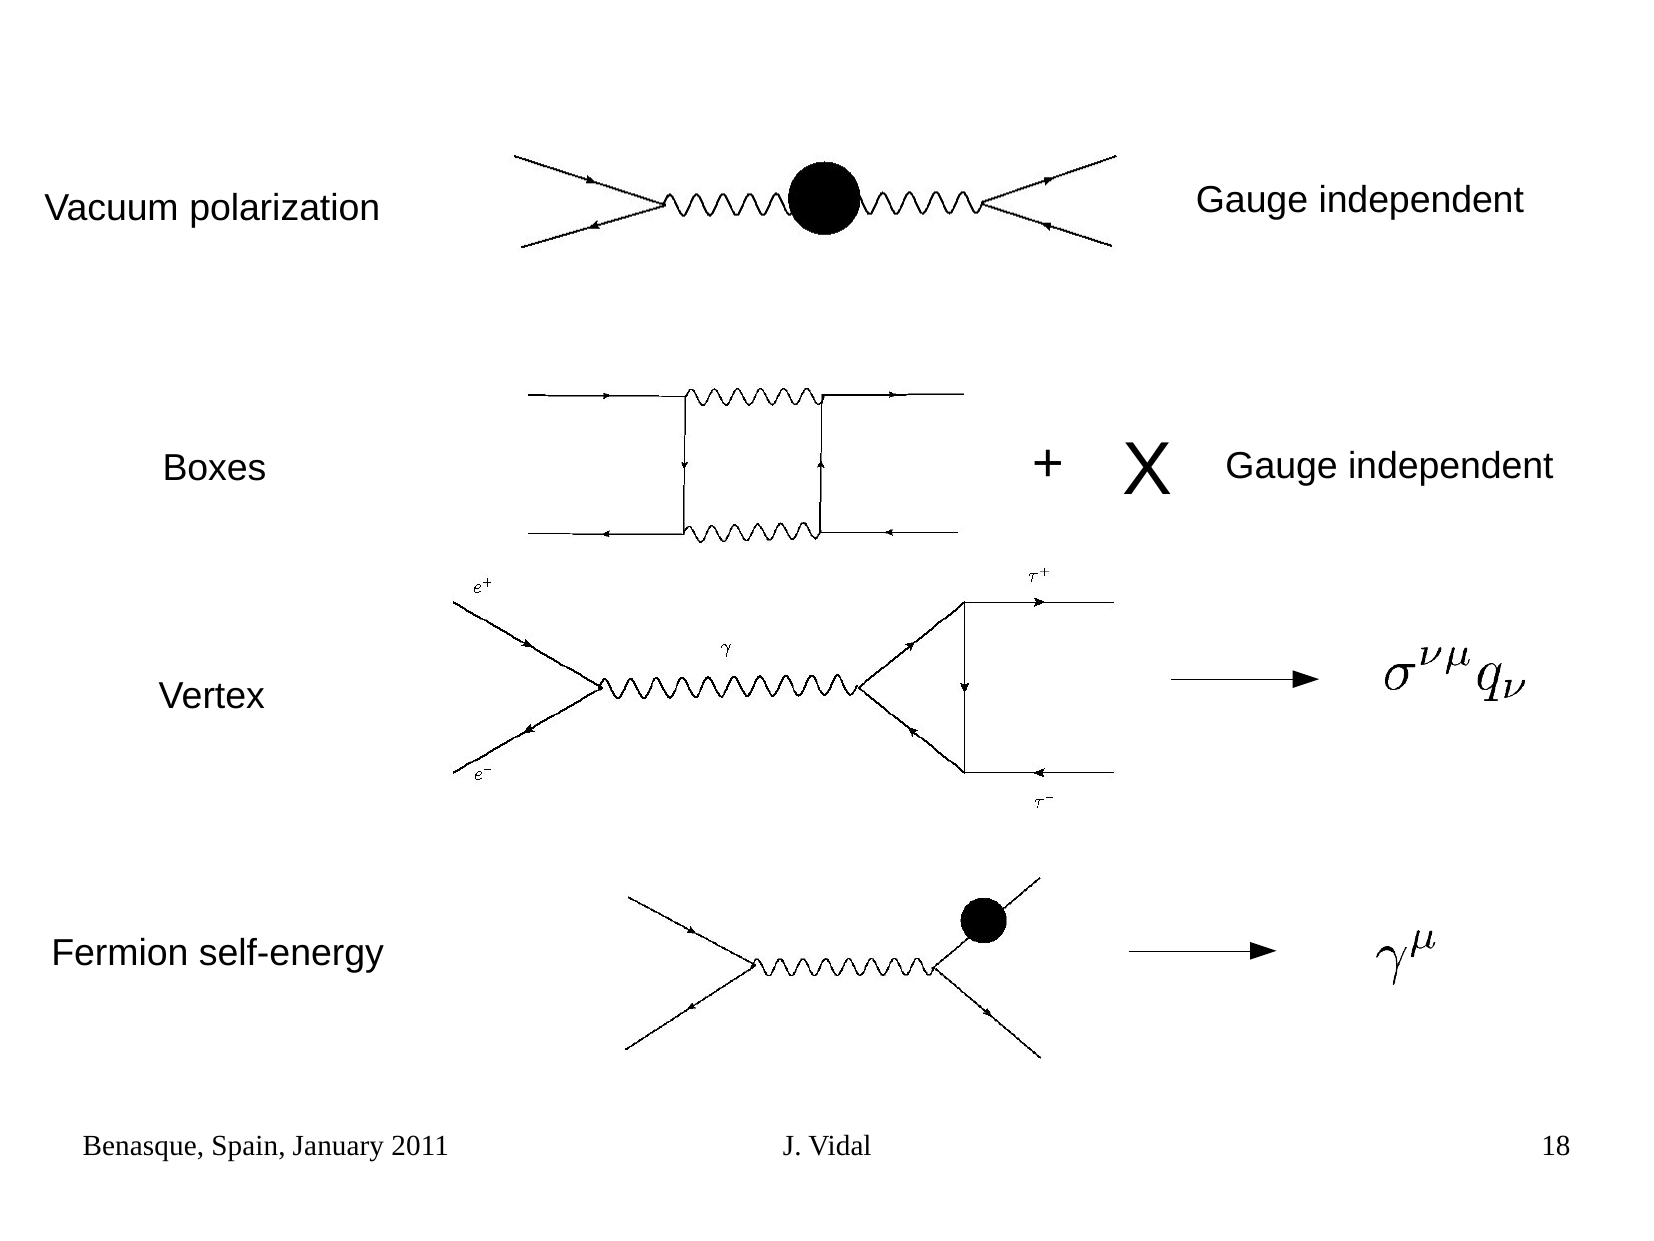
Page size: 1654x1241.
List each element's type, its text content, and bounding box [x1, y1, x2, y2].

text_box Gauge independent [1181, 170, 1565, 230]
picture [518, 383, 971, 547]
text_box X [1107, 419, 1188, 519]
text_box + [1017, 425, 1079, 501]
picture [501, 147, 1125, 254]
text_box Boxes [147, 439, 282, 497]
picture [441, 548, 1123, 810]
text_box Vertex [143, 667, 280, 727]
text_box Vacuum polarization [29, 178, 406, 236]
text_box Gauge independent [1210, 437, 1595, 497]
picture [1378, 638, 1536, 709]
picture [1365, 921, 1447, 992]
picture [616, 871, 1049, 1063]
text_box Fermion self-energy [36, 923, 399, 981]
